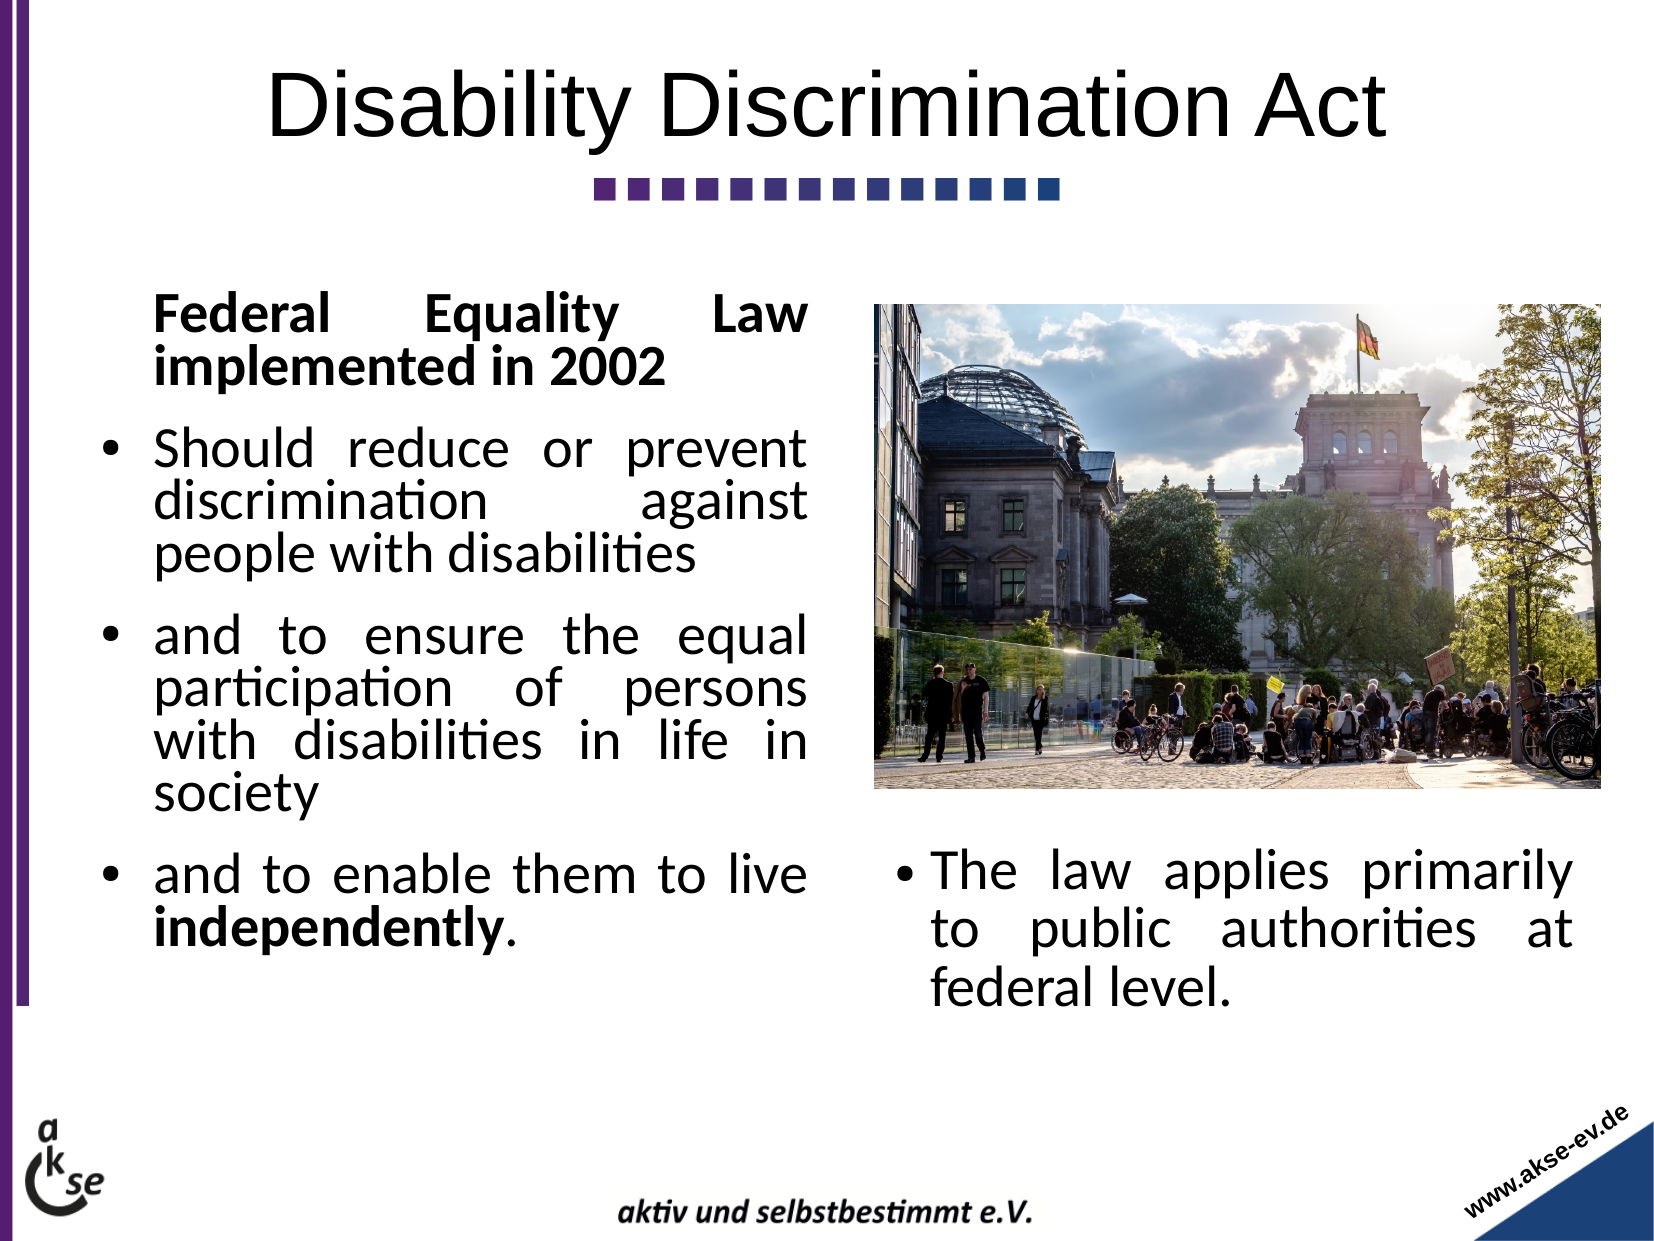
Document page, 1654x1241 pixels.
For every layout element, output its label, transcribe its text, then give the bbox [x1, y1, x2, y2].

title Disability Discrimination Act [82, 1, 1571, 209]
picture [0, 0, 154, 1241]
picture [604, 1193, 1049, 1230]
picture [1472, 1119, 1654, 1241]
text_box The law applies primarily to public authorities at federal level. [879, 838, 1589, 1068]
list Federal Equality Law implemented in 2002 Should reduce or prevent discrimination against people with disabilities and to ensure the equal participation of persons with disabilities in life in society and to enable them to live independently. [82, 291, 809, 1186]
picture [1605, 1119, 1612, 1127]
picture [874, 304, 1601, 789]
